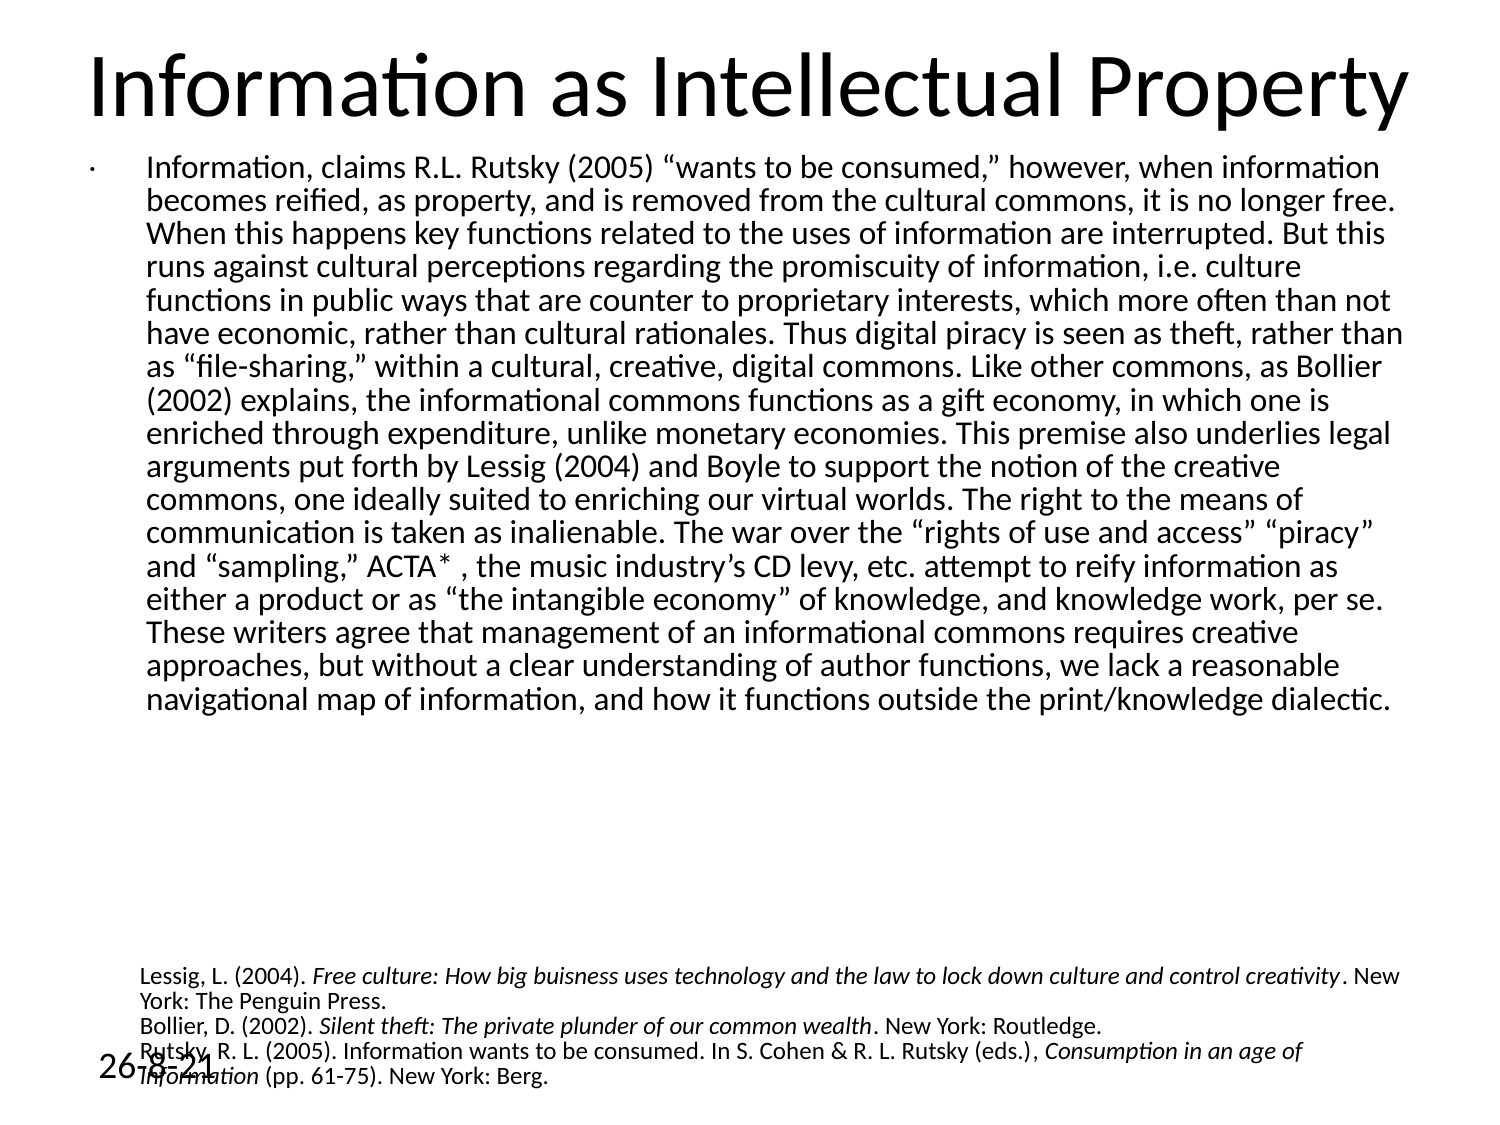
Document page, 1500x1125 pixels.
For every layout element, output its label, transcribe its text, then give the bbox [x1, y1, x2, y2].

text_box Lessig, L. (2004). Free culture: How big buisness uses technology and the law to lock down culture and control creativity. New York: The Penguin Press. Bollier, D. (2002). Silent theft: The private plunder of our common wealth. New York: Routledge. Rutsky, R. L. (2005). Information wants to be consumed. In S. Cohen & R. L. Rutsky (eds.), Consumption in an age of Information (pp. 61-75). New York: Berg. [125, 958, 1425, 1125]
title Information as Intellectual Property [0, 0, 1500, 188]
list Information, claims R.L. Rutsky (2005) “wants to be consumed,” however, when information becomes reified, as property, and is removed from the cultural commons, it is no longer free. When this happens key functions related to the uses of information are interrupted. But this runs against cultural perceptions regarding the promiscuity of information, i.e. culture functions in public ways that are counter to proprietary interests, which more often than not have economic, rather than cultural rationales. Thus digital piracy is seen as theft, rather than as “file-sharing,” within a cultural, creative, digital commons. Like other commons, as Bollier (2002) explains, the informational commons functions as a gift economy, in which one is enriched through expenditure, unlike monetary economies. This premise also underlies legal arguments put forth by Lessig (2004) and Boyle to support the notion of the creative commons, one ideally suited to enriching our virtual worlds. The right to the means of communication is taken as inalienable. The war over the “rights of use and access” “piracy” and “sampling,” ACTA* , the music industry’s CD levy, etc. attempt to reify information as either a product or as “the intangible economy” of knowledge, and knowledge work, per se. These writers agree that management of an informational commons requires creative approaches, but without a clear understanding of author functions, we lack a reasonable navigational map of information, and how it functions outside the print/knowledge dialectic. [75, 145, 1425, 959]
